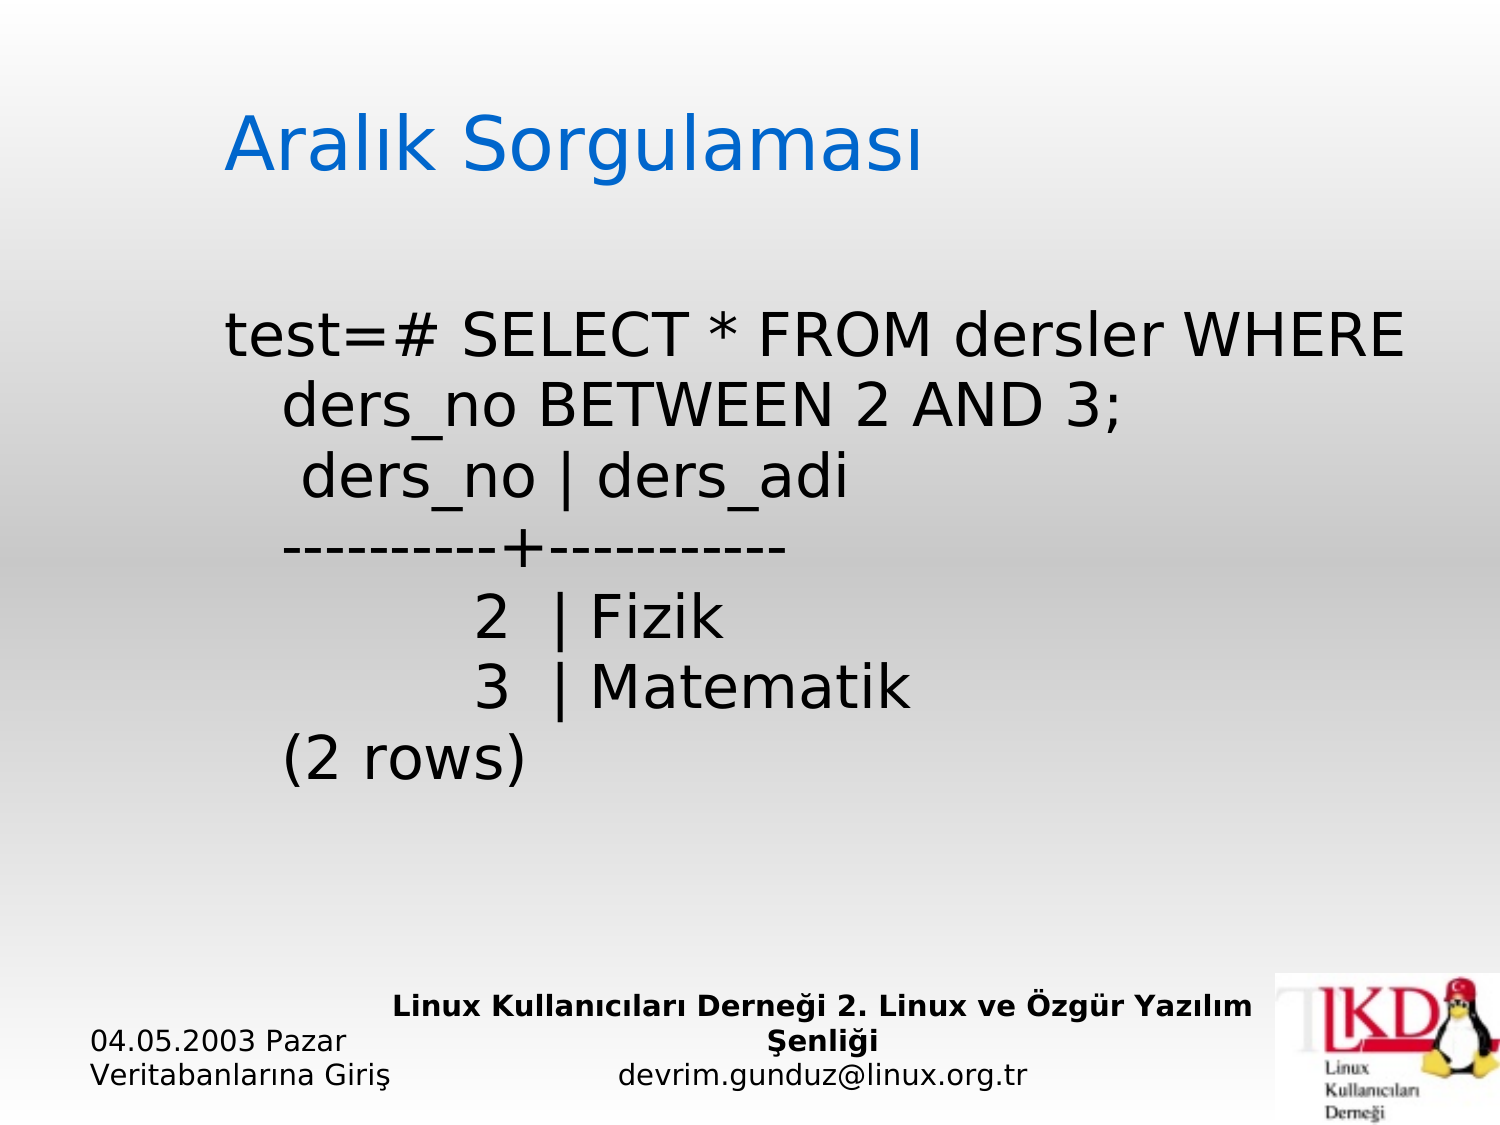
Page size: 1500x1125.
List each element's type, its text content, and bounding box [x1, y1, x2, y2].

picture [1275, 973, 1500, 1125]
list test=# SELECT * FROM dersler WHERE ders_no BETWEEN 2 AND 3; ders_no | ders_adi ----------+----------- 2 | Fizik 3 | Matematik (2 rows) [224, 299, 1425, 975]
title Aralık Sorgulaması [224, 49, 1425, 238]
